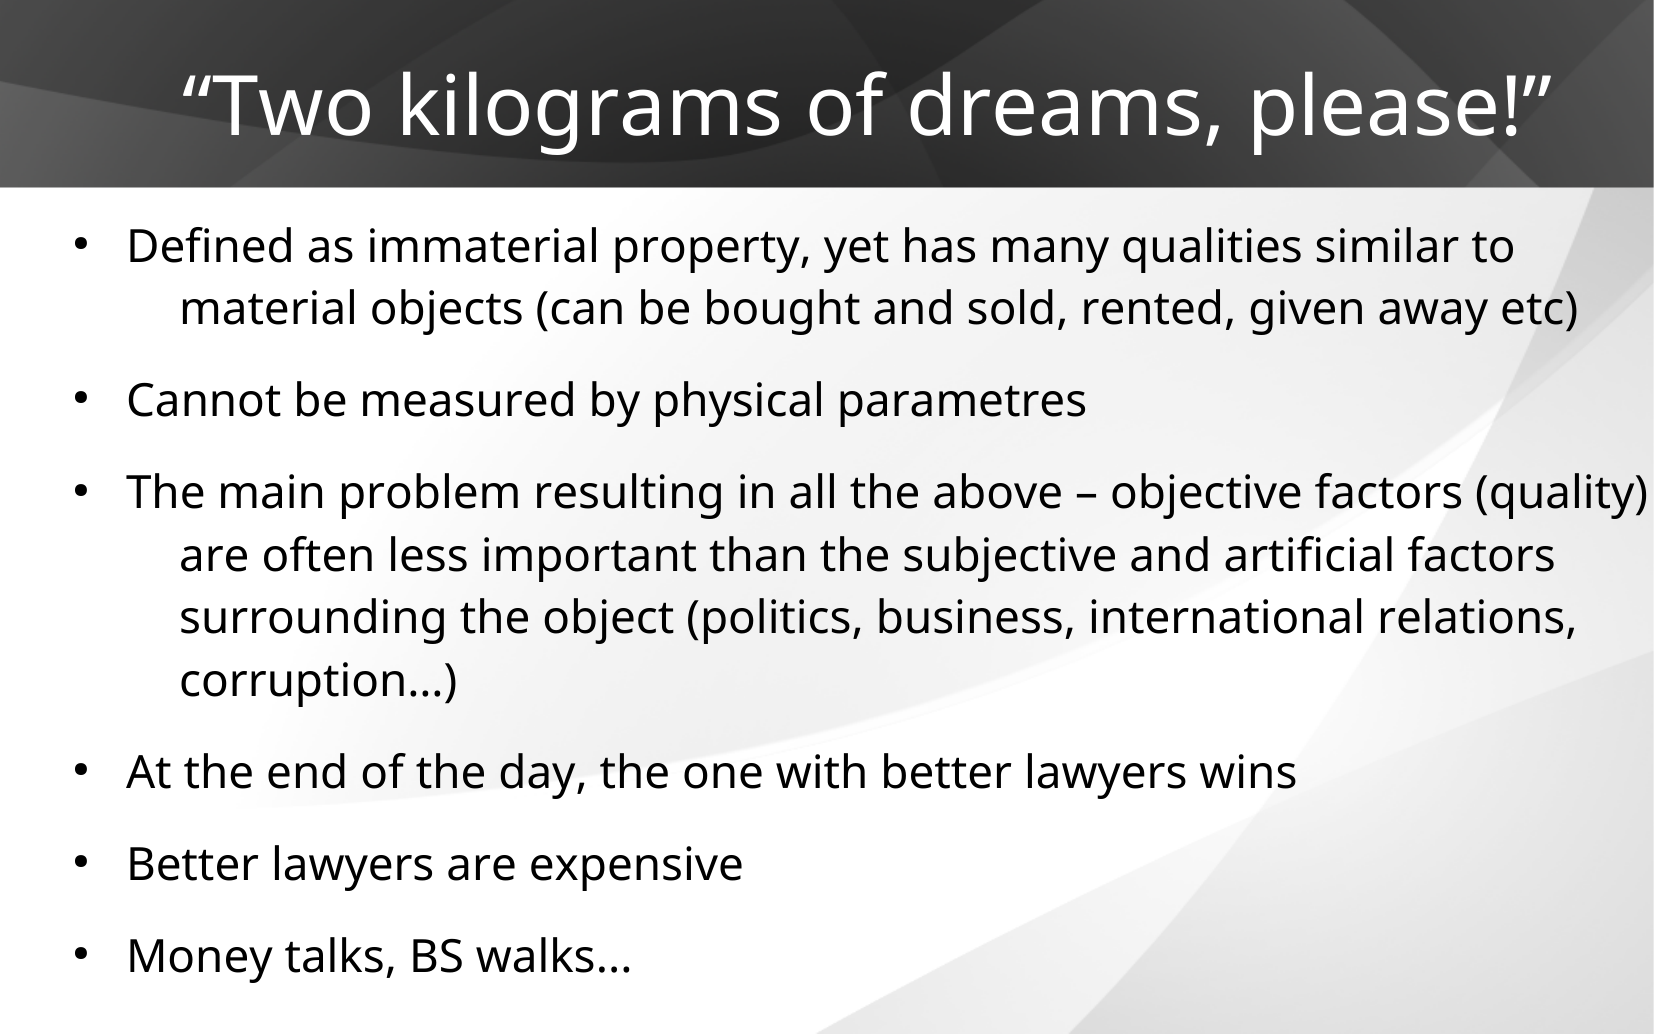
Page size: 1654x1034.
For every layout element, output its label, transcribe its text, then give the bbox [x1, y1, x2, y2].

list Defined as immaterial property, yet has many qualities similar to material objects (can be bought and sold, rented, given away etc) Cannot be measured by physical parametres The main problem resulting in all the above – objective factors (quality) are often less important than the subjective and artificial factors surrounding the object (politics, business, international relations, corruption…) At the end of the day, the one with better lawyers wins Better lawyers are expensive Money talks, BS walks... [37, 213, 1651, 987]
picture [0, 0, 1654, 1034]
title “Two kilograms of dreams, please!” [124, 0, 1613, 208]
